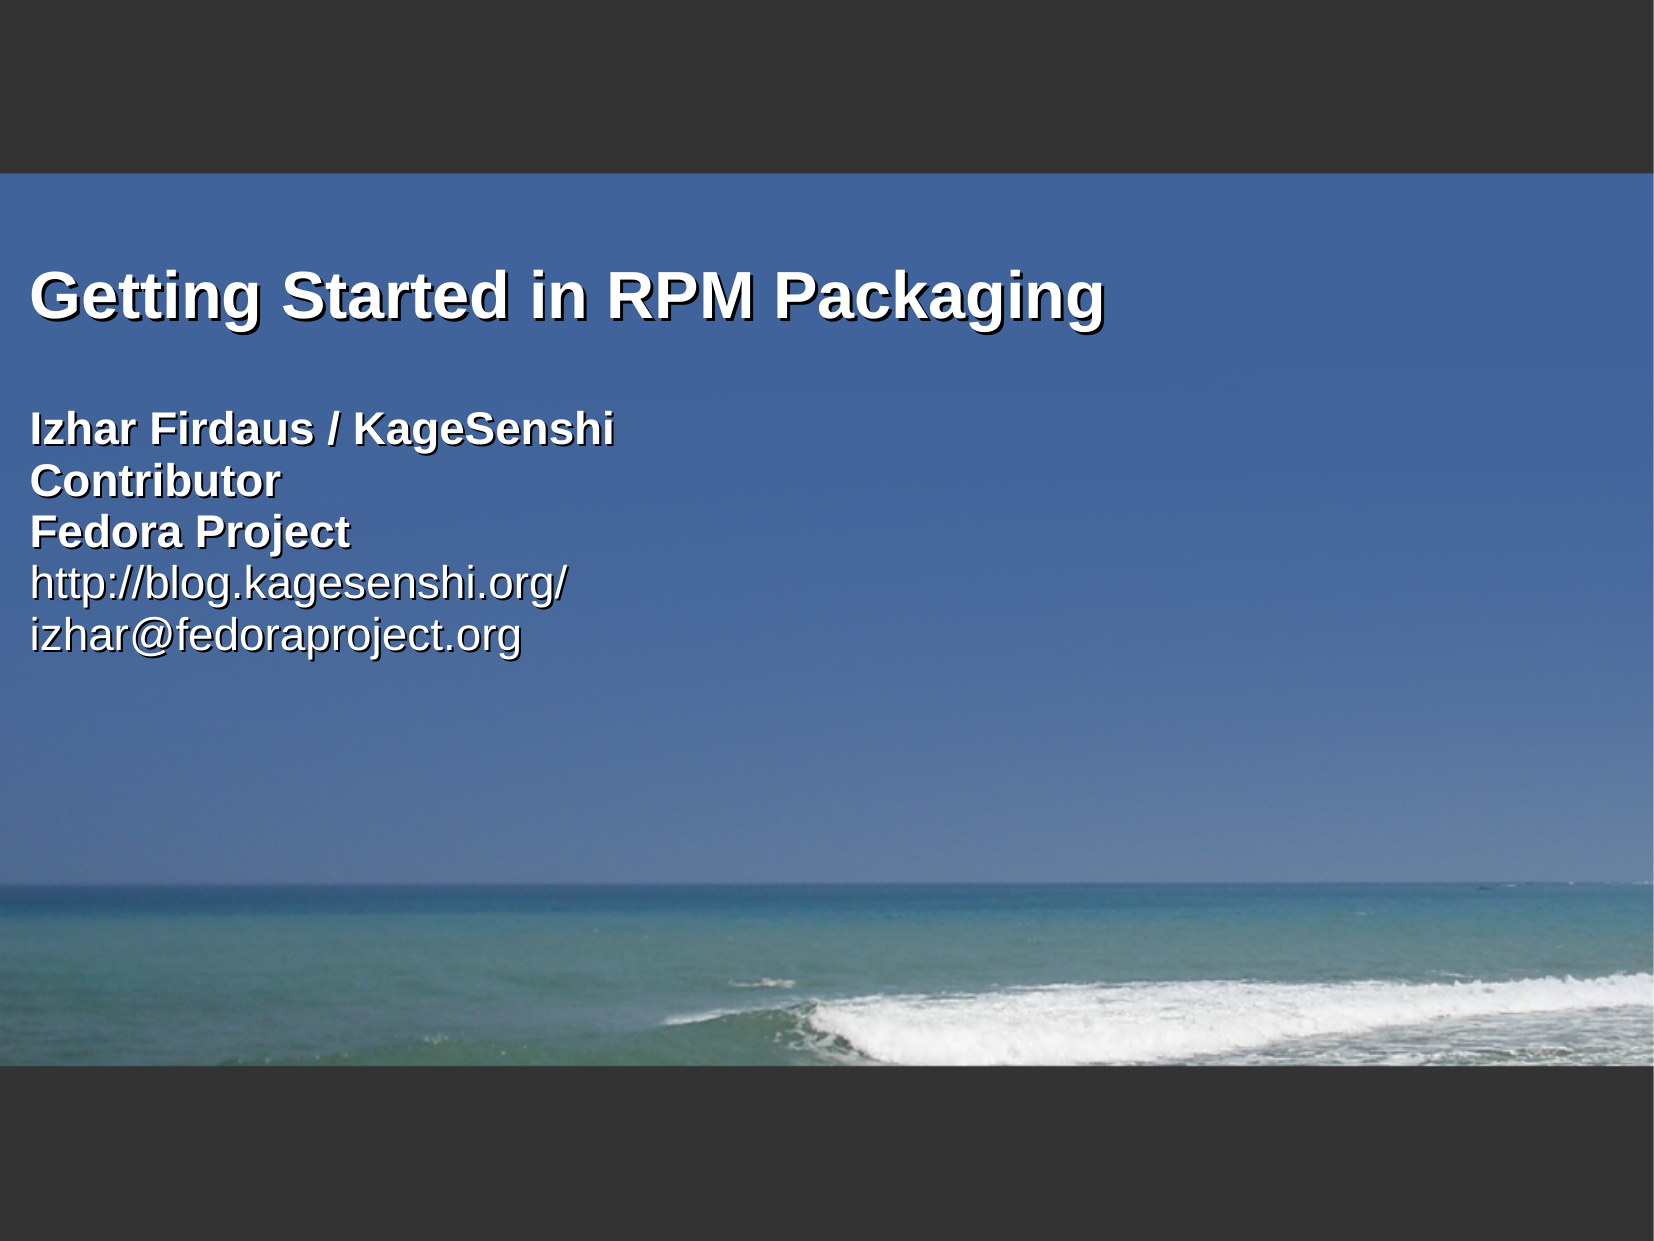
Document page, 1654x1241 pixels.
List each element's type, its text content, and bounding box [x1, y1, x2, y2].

picture [0, 0, 1654, 1241]
subtitle Izhar Firdaus / KageSenshi Contributor Fedora Project http://blog.kagesenshi.org/ izhar@fedoraproject.org [29, 403, 1182, 660]
title Getting Started in RPM Packaging [29, 206, 1182, 384]
